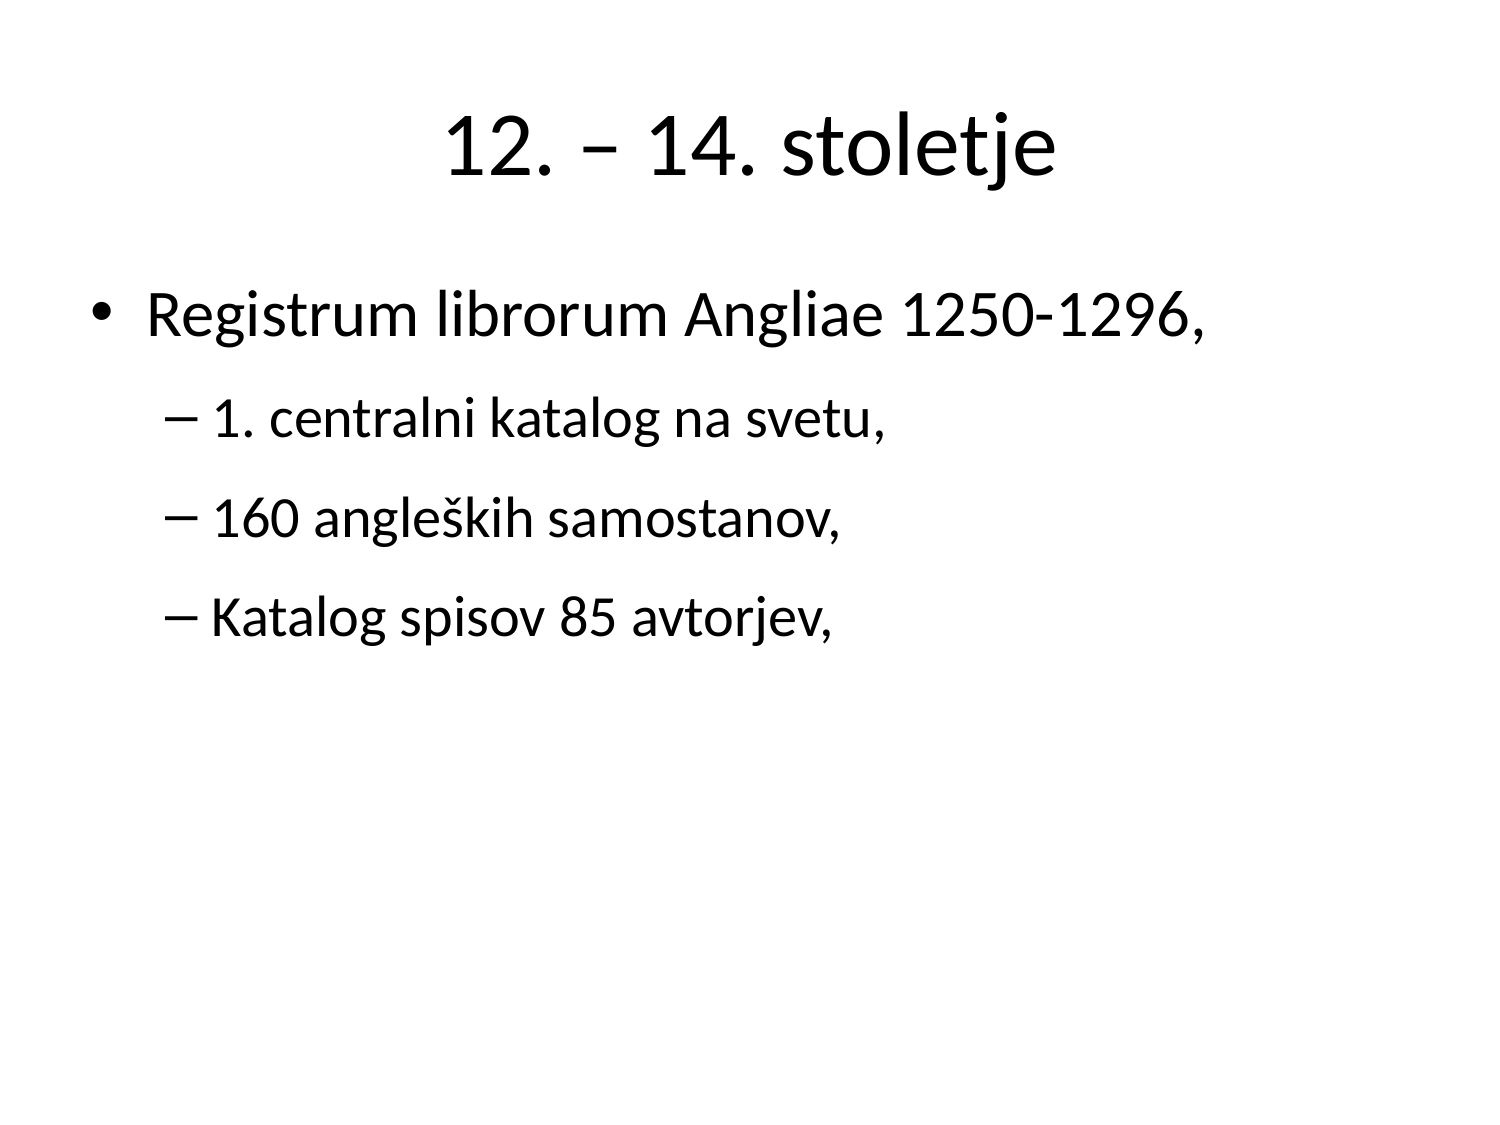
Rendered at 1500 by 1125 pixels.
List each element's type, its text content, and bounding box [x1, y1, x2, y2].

list Registrum librorum Angliae 1250-1296, 1. centralni katalog na svetu, 160 angleških samostanov, Katalog spisov 85 avtorjev, [75, 262, 1425, 1005]
title 12. – 14. stoletje [75, 45, 1425, 233]
